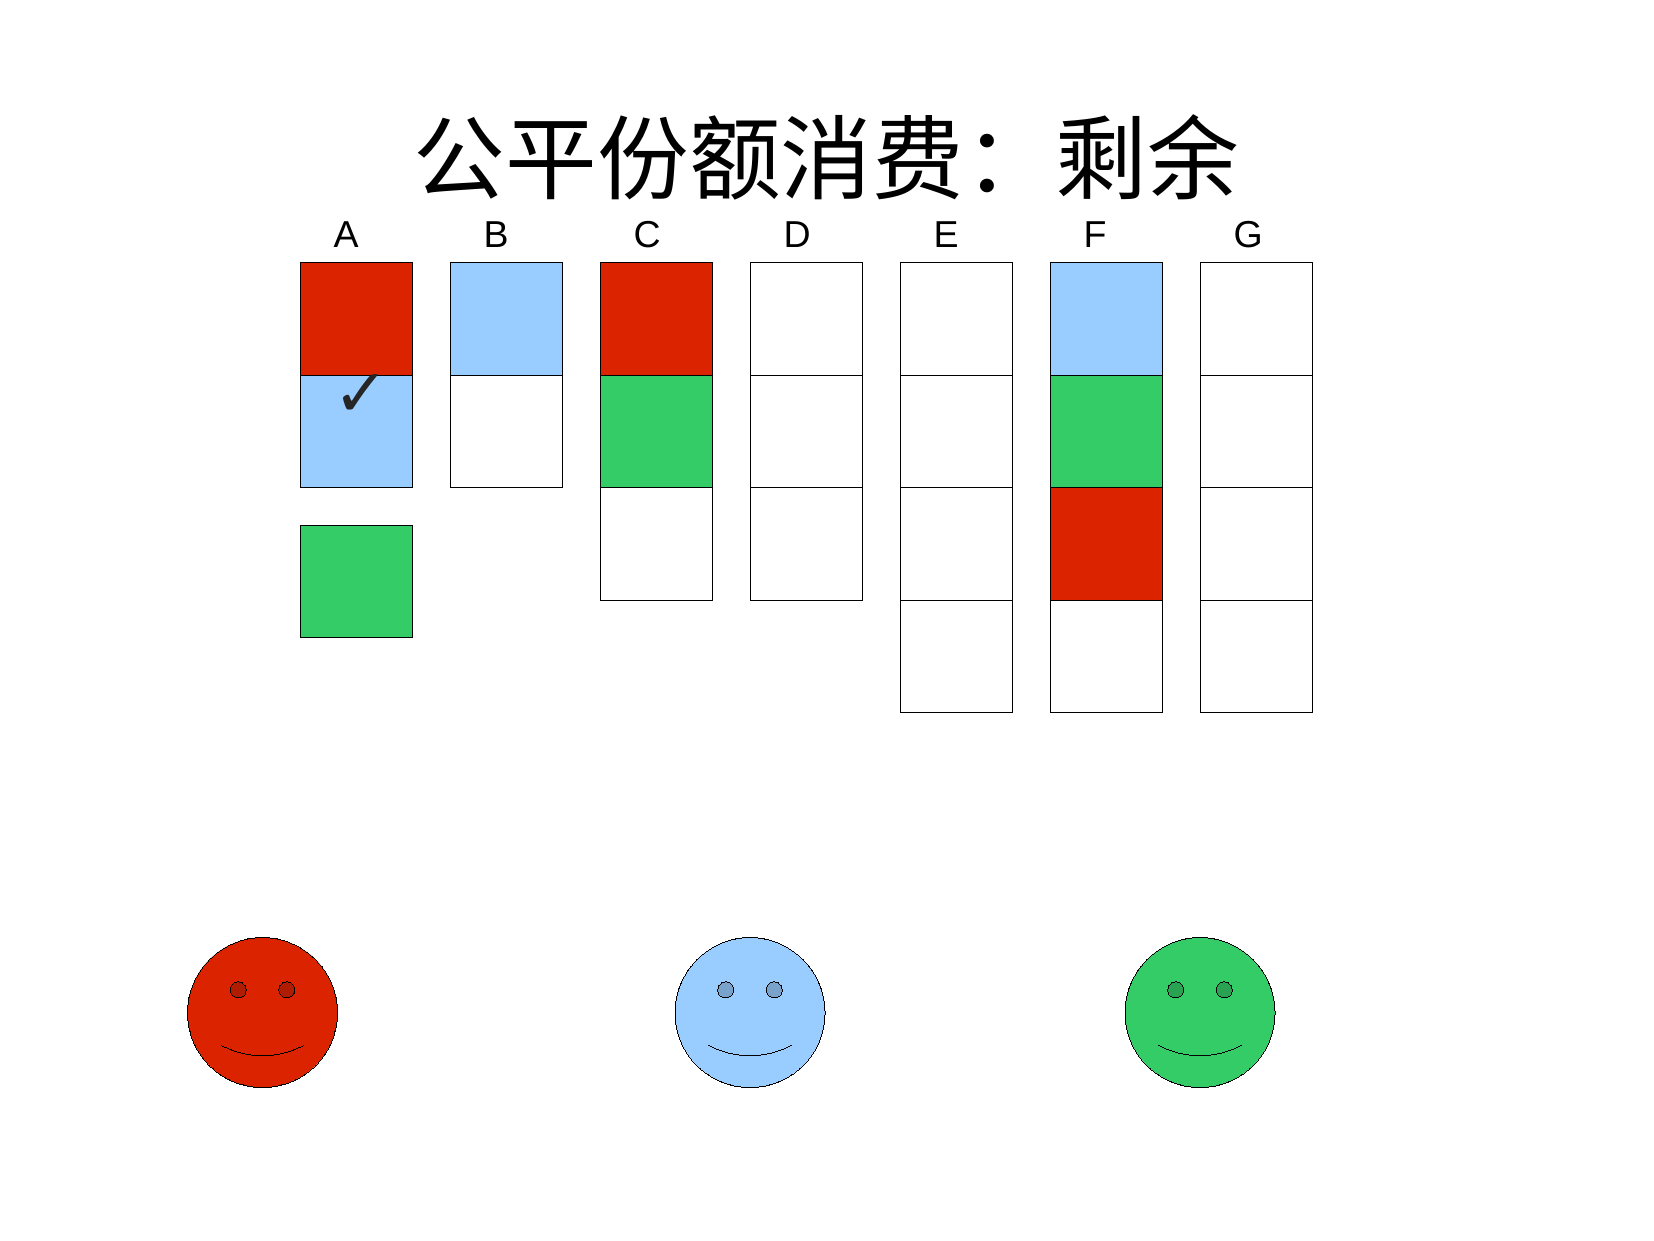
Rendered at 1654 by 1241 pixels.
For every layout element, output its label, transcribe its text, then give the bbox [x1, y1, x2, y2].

text_box E [918, 206, 975, 264]
text_box [300, 525, 413, 638]
text_box [1200, 262, 1313, 713]
text_box [187, 937, 338, 1088]
text_box [1050, 262, 1163, 713]
text_box [600, 262, 713, 601]
text_box F [1068, 206, 1126, 264]
text_box C [618, 205, 675, 263]
title 公平份额消费：剩余 [82, 49, 1571, 257]
text_box D [768, 205, 826, 263]
text_box [450, 262, 563, 488]
text_box B [468, 206, 526, 264]
text_box A [318, 206, 376, 264]
text_box [900, 262, 1013, 713]
text_box [1125, 937, 1276, 1088]
text_box [750, 262, 863, 601]
text_box ✓ [318, 337, 413, 431]
text_box [675, 937, 826, 1088]
text_box [300, 262, 413, 488]
text_box G [1218, 205, 1276, 263]
